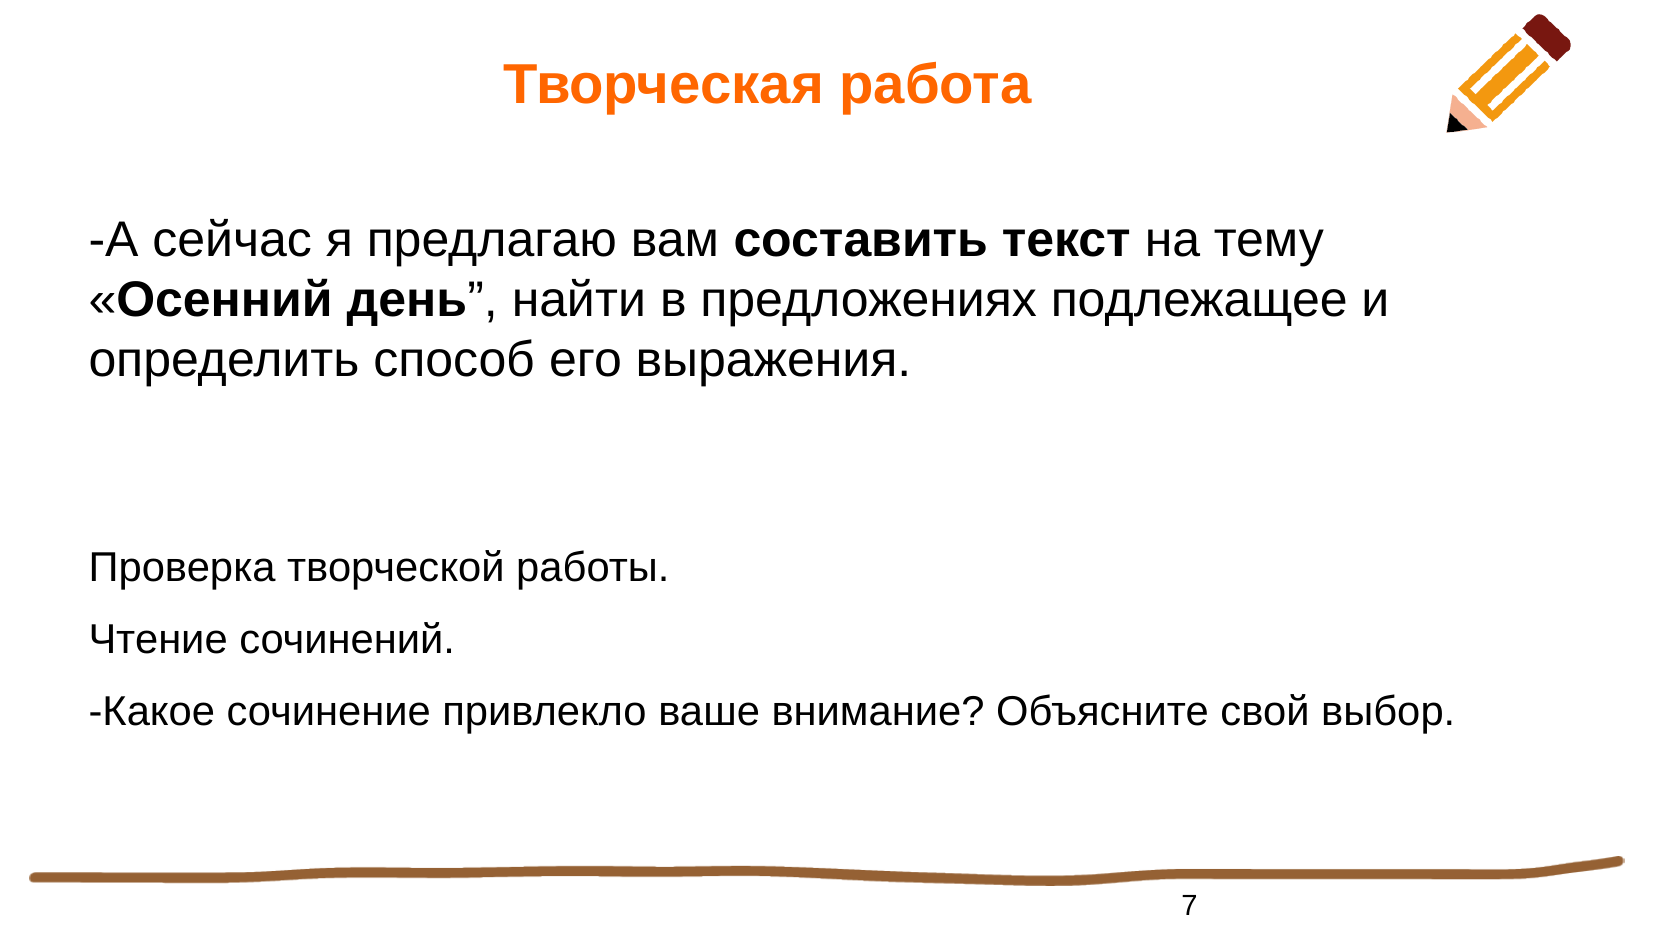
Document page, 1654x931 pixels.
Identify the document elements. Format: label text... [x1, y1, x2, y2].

title Творческая работа [88, 29, 1447, 133]
list Проверка творческой работы. Чтение сочинений. -Какое сочинение привлекло ваше внимание? Объясните свой выбор. [88, 539, 1566, 857]
text_box [1181, 885, 1565, 931]
list -А сейчас я предлагаю вам составить текст на тему «Осенний день”, найти в предложениях подлежащее и определить способ его выражения. [88, 206, 1480, 479]
